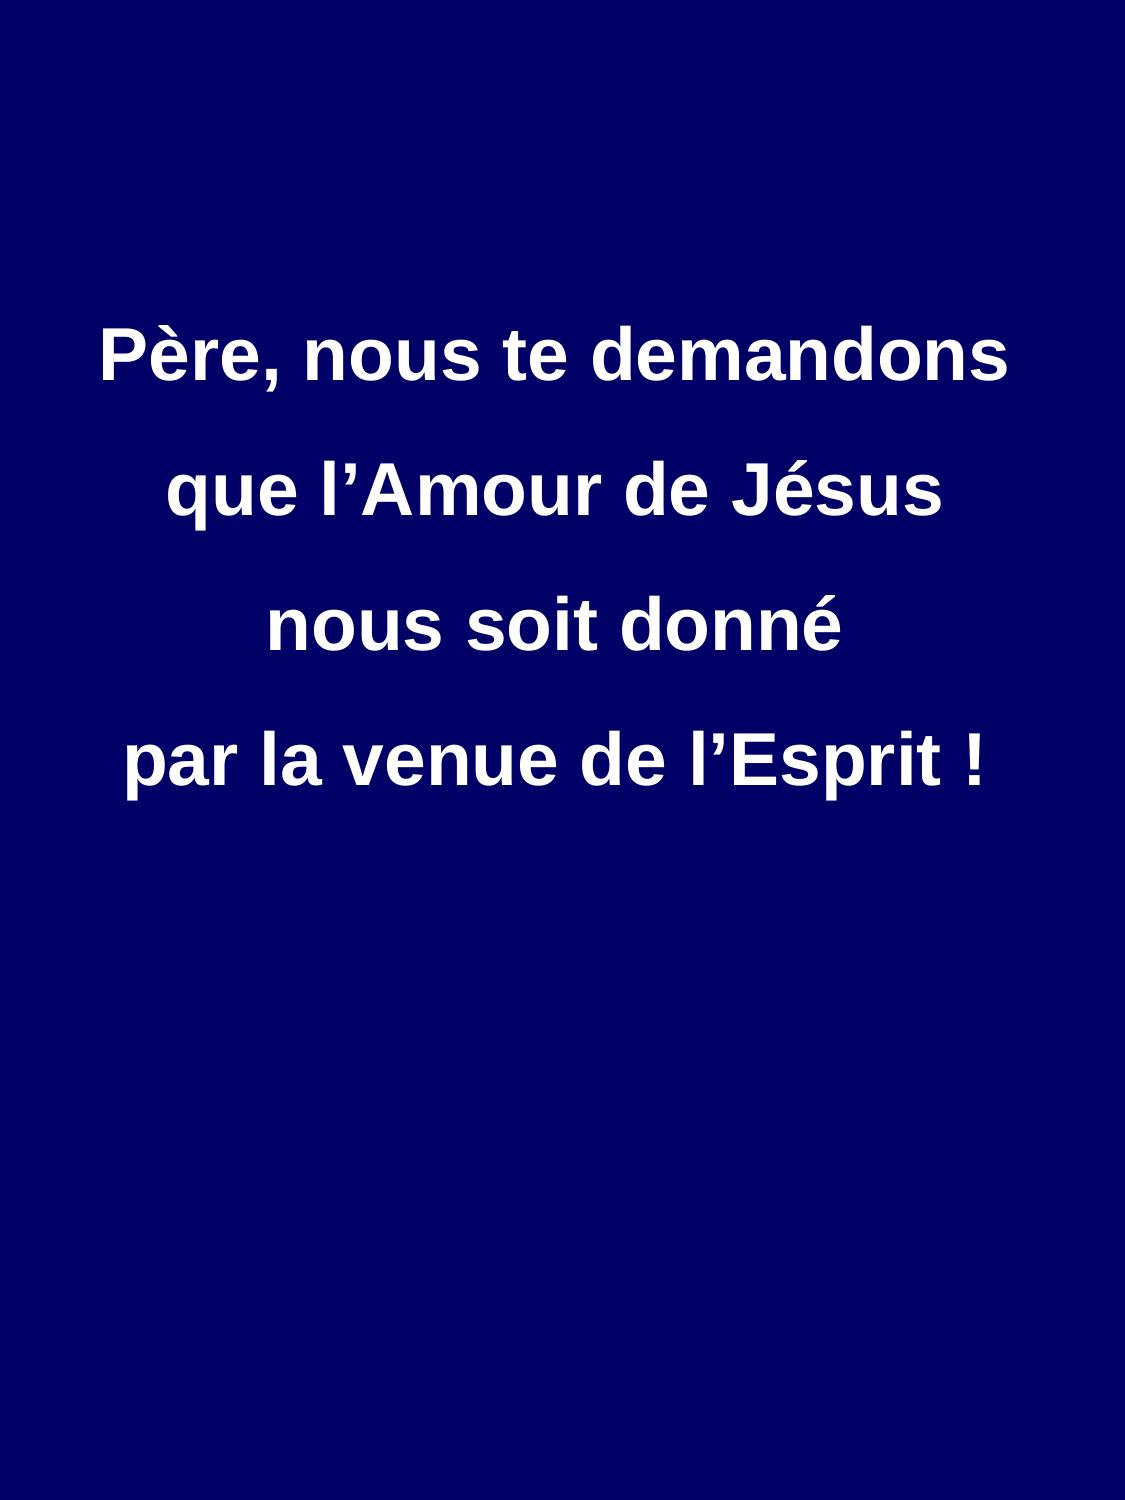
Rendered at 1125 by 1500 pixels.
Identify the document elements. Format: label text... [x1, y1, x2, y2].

text_box Père, nous te demandons que l’Amour de Jésus nous soit donné par la venue de l’Esprit ! [70, 253, 1040, 508]
